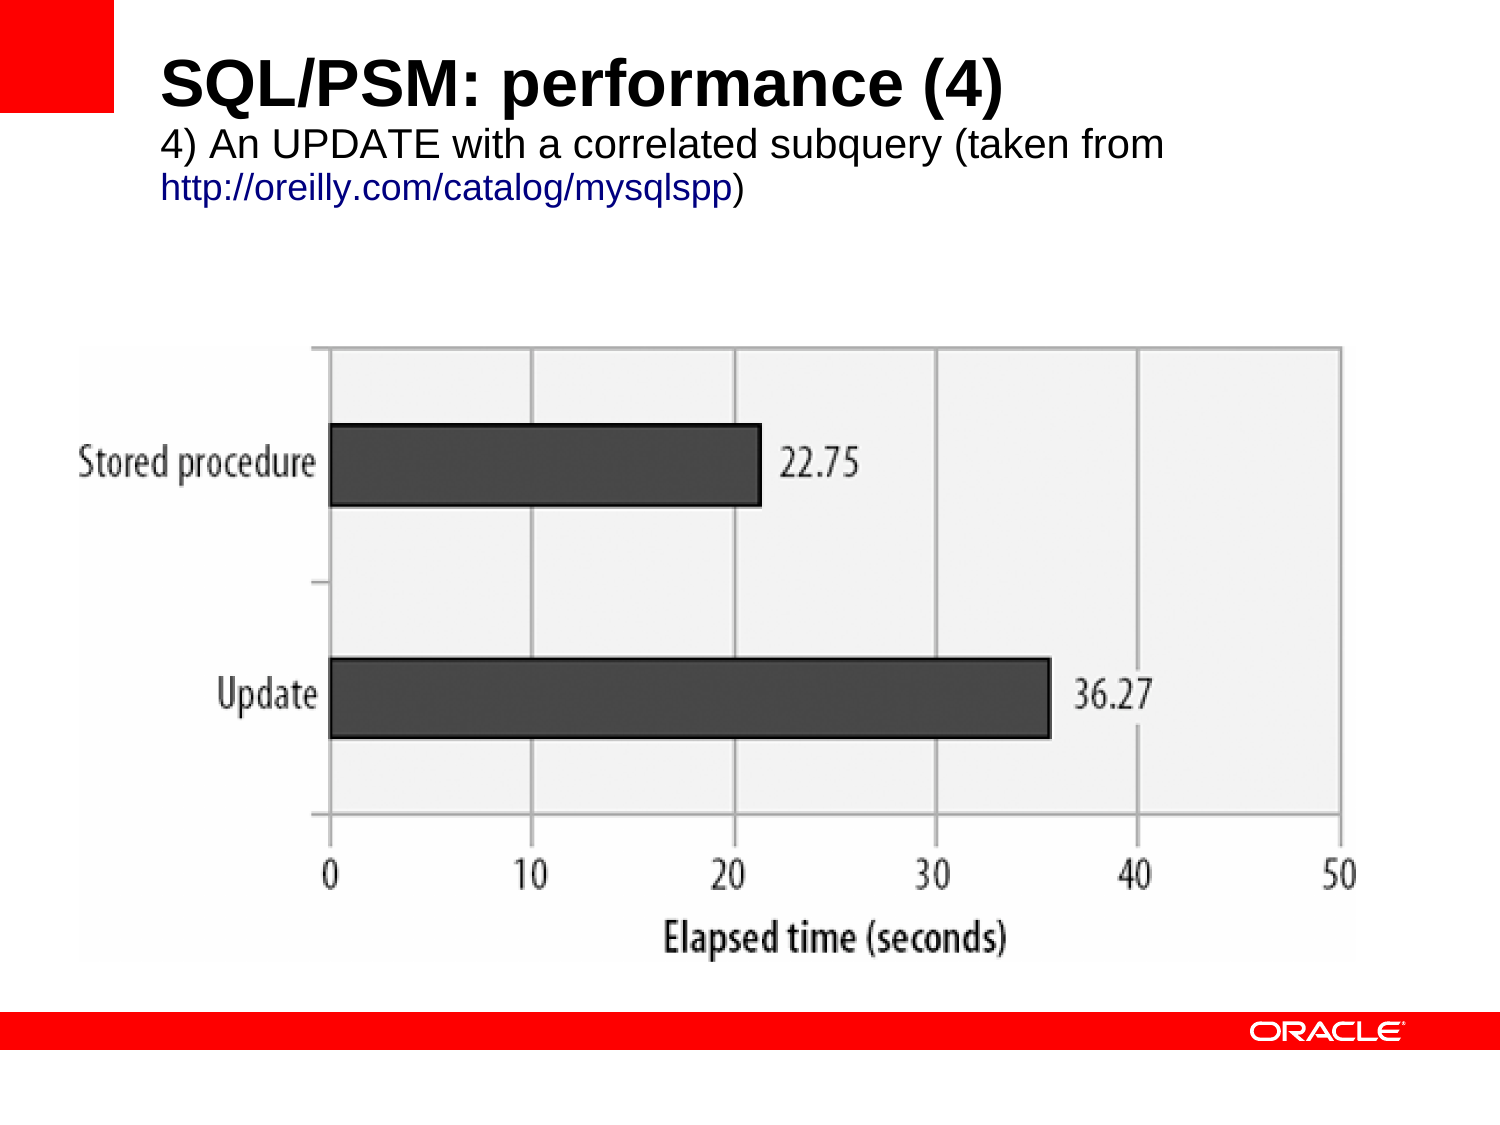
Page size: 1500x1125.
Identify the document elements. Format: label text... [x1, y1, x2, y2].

picture [79, 346, 1356, 962]
picture [0, 0, 114, 113]
title SQL/PSM: performance (4) 4) An UPDATE with a correlated subquery (taken from http://oreilly.com/catalog/mysqlspp) [145, 37, 1390, 217]
picture [0, 1012, 1500, 1050]
